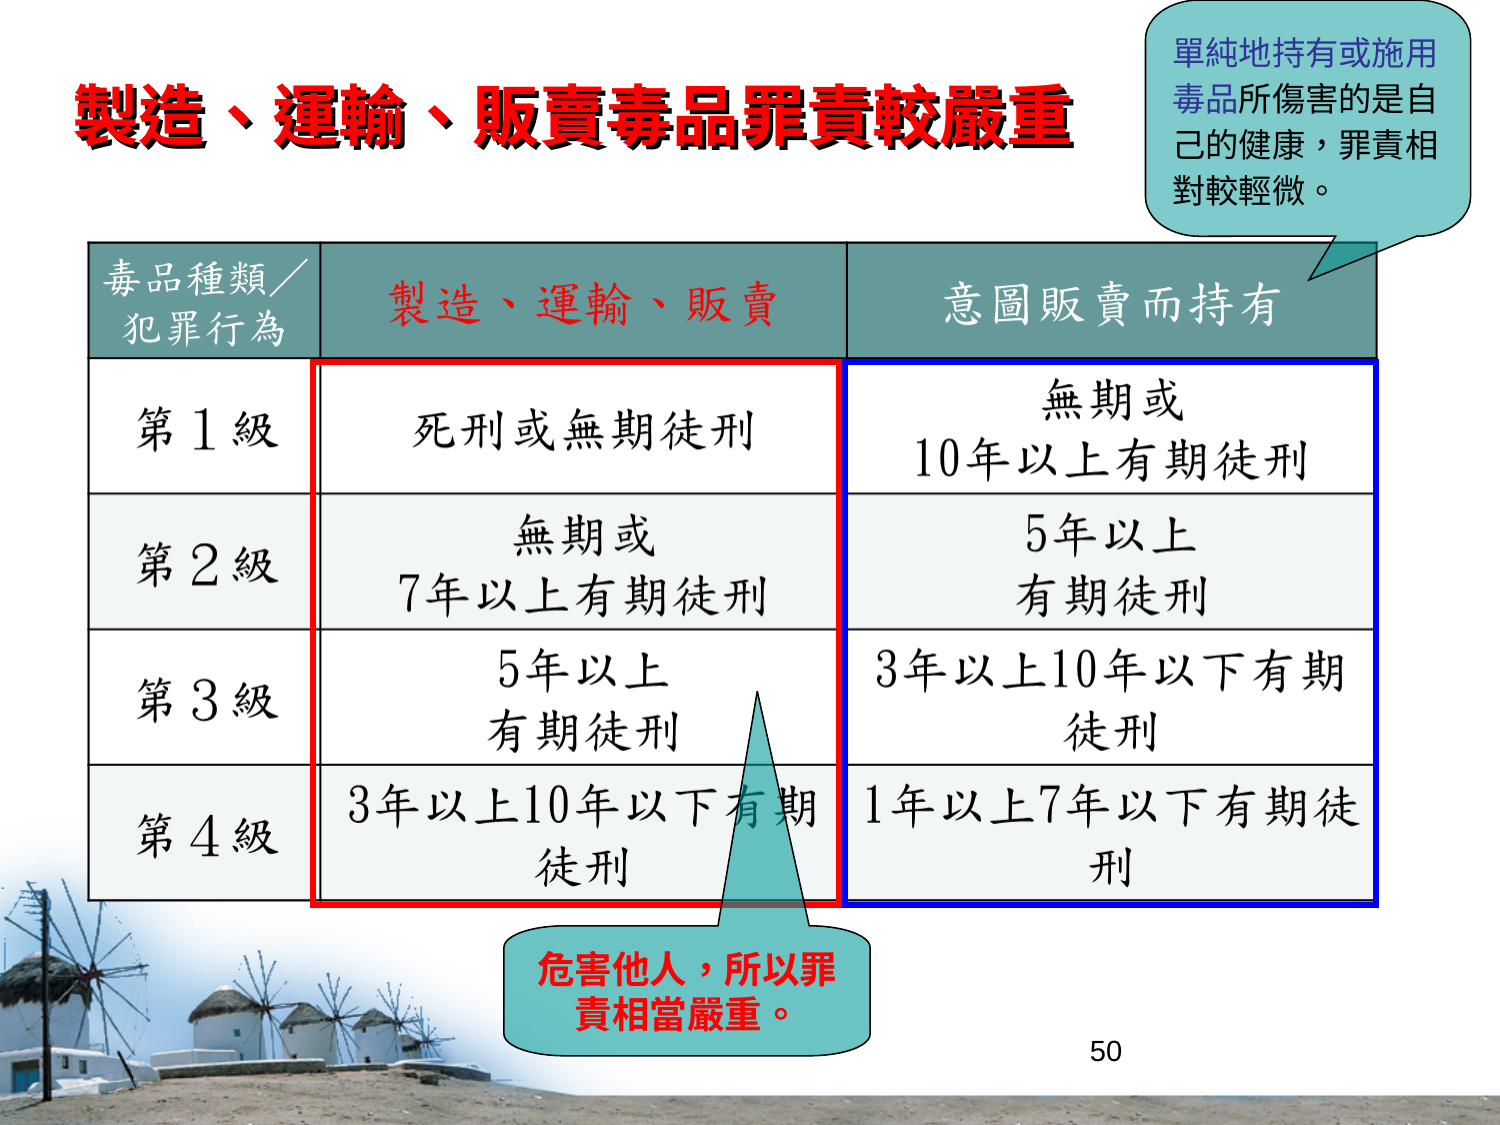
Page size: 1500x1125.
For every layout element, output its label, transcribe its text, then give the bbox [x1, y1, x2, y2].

title 製造、運輸、販賣毒品罪責較嚴重 [0, 66, 1134, 162]
text_box 危害他人，所以罪責相當嚴重。 [503, 691, 871, 1056]
text_box 單純地持有或施用毒品所傷害的是自己的健康，罪責相對較輕微。 [1145, 0, 1471, 281]
picture [0, 101, 1500, 1125]
text_box [1074, 1024, 1426, 1103]
